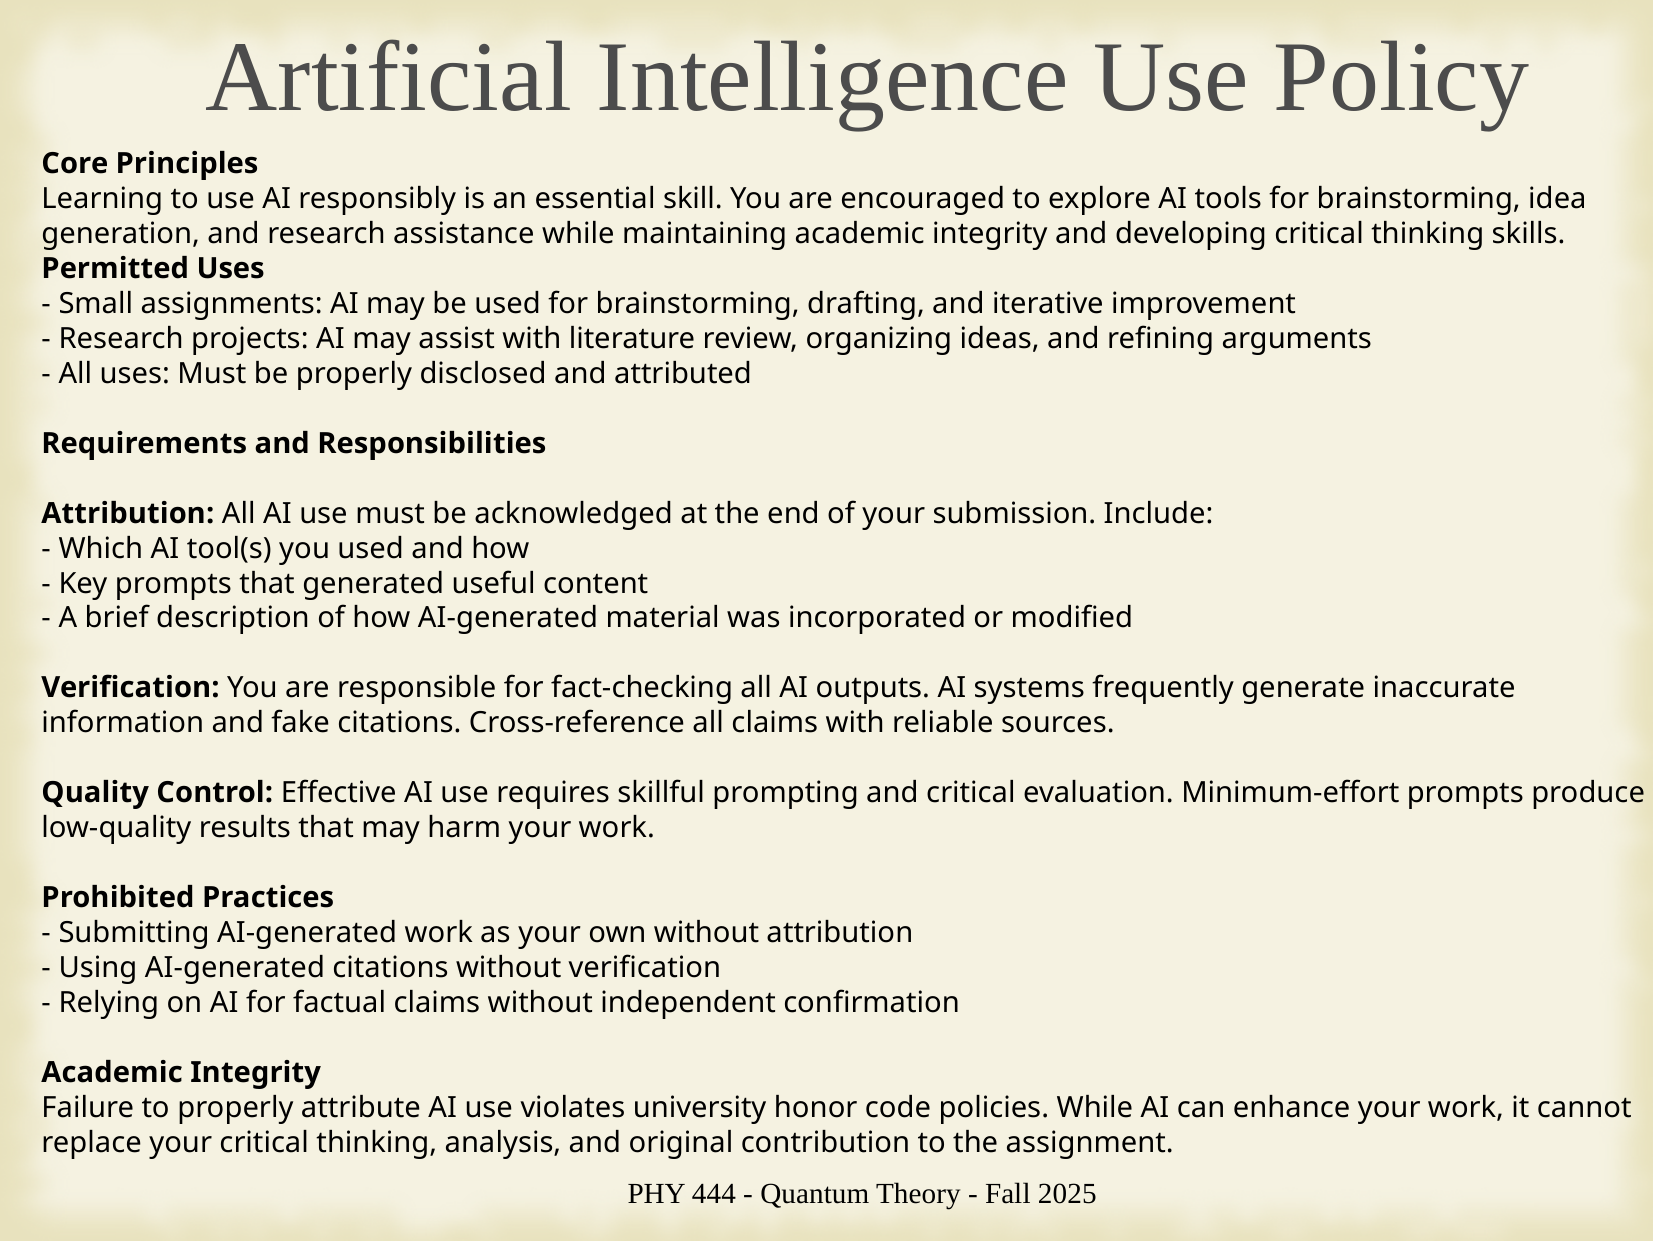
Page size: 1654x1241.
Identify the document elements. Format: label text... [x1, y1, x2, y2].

title Artificial Intelligence Use Policy [166, 1, 1571, 136]
text_box Core Principles Learning to use AI responsibly is an essential skill. You are encouraged to explore AI tools for brainstorming, idea generation, and research assistance while maintaining academic integrity and developing critical thinking skills. Permitted Uses - Small assignments: AI may be used for brainstorming, drafting, and iterative improvement - Research projects: AI may assist with literature review, organizing ideas, and refining arguments - All uses: Must be properly disclosed and attributed Requirements and Responsibilities Attribution: All AI use must be acknowledged at the end of your submission. Include: - Which AI tool(s) you used and how - Key prompts that generated useful content - A brief description of how AI-generated material was incorporated or modified Verification: You are responsible for fact-checking all AI outputs. AI systems frequently generate inaccurate information and fake citations. Cross-reference all claims with reliable sources. Quality Control: Effective AI use requires skillful prompting and critical evaluation. Minimum-effort prompts produce low-quality results that may harm your work. Prohibited Practices - Submitting AI-generated work as your own without attribution - Using AI-generated citations without verification - Relying on AI for factual claims without independent confirmation Academic Integrity Failure to properly attribute AI use violates university honor code policies. While AI can enhance your work, it cannot replace your critical thinking, analysis, and original contribution to the assignment. [26, 136, 1654, 1213]
text_box PHY 444 - Quantum Theory - Fall 2025 [412, 1174, 1313, 1241]
